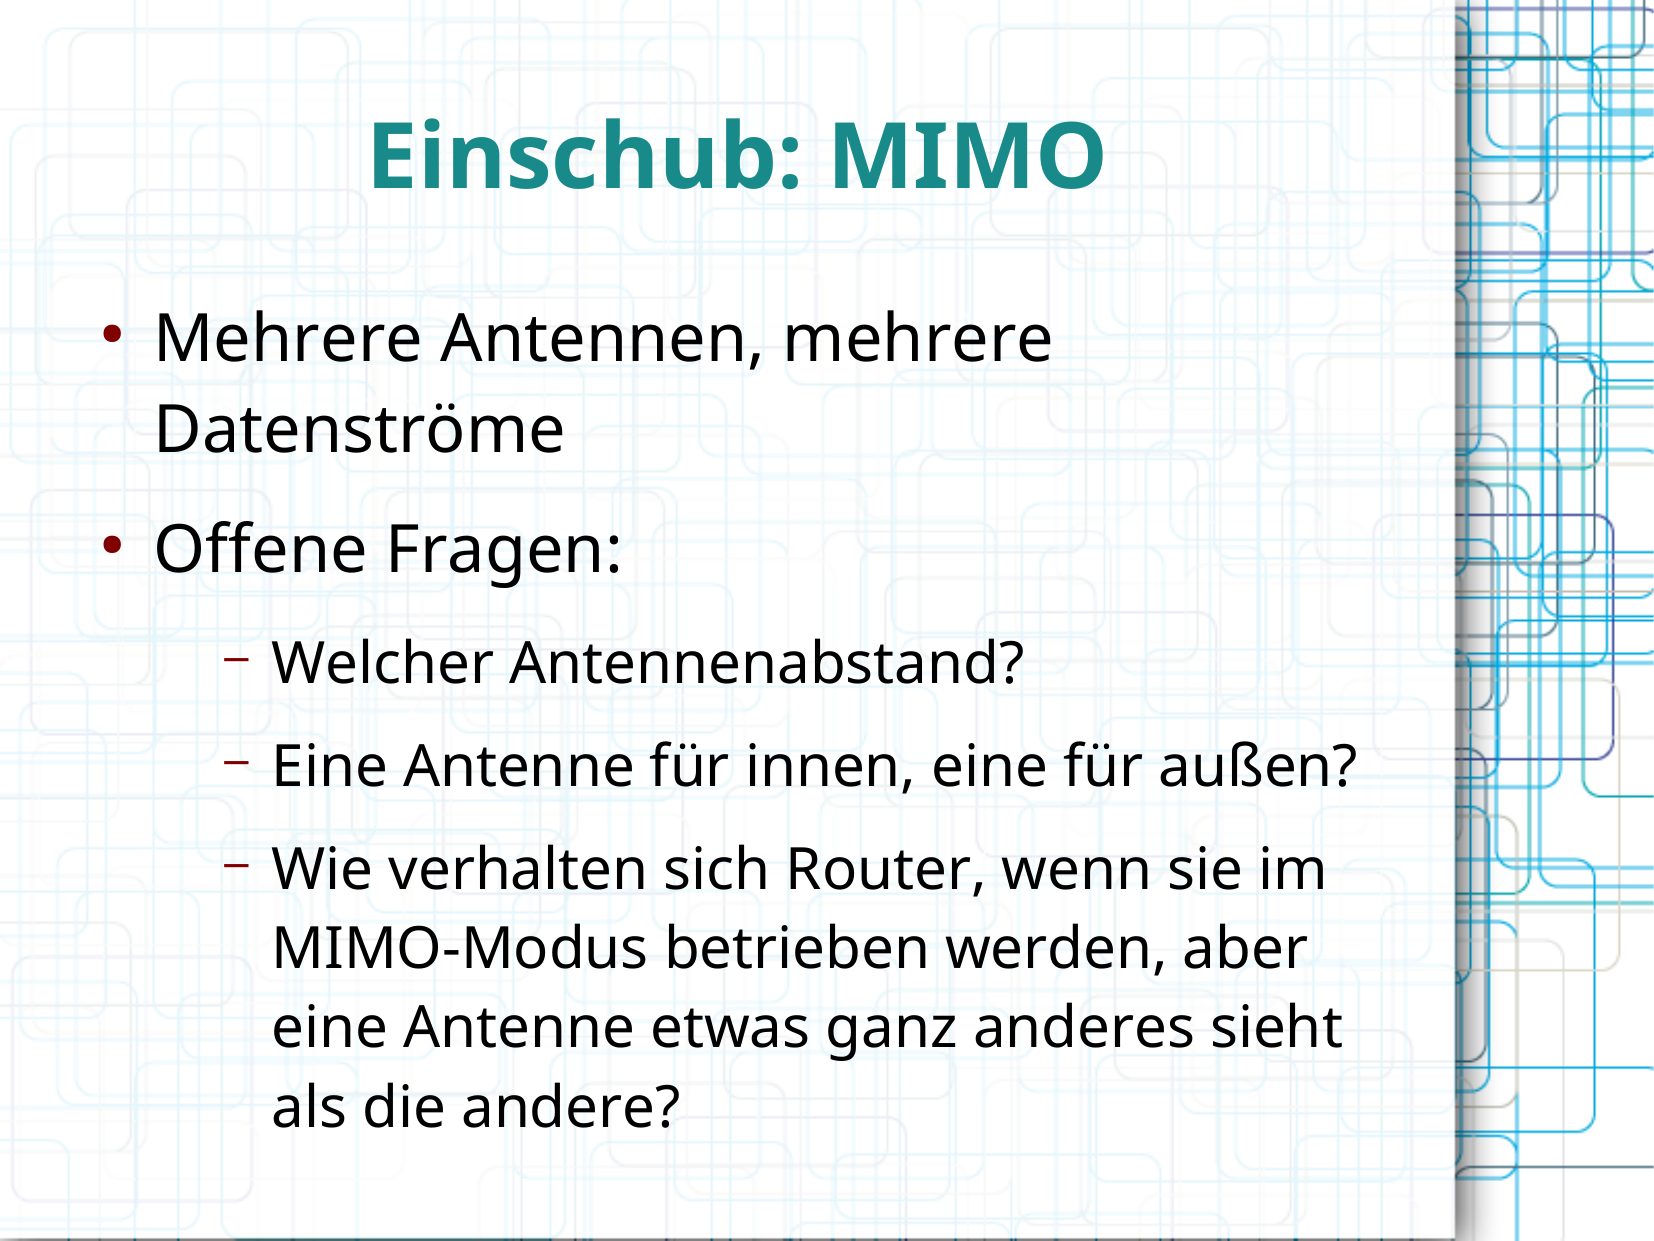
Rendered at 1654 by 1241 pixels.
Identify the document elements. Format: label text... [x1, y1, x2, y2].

picture [0, 0, 1654, 1241]
list Mehrere Antennen, mehrere Datenströme Offene Fragen: Welcher Antennenabstand? Eine Antenne für innen, eine für außen? Wie verhalten sich Router, wenn sie im MIMO-Modus betrieben werden, aber eine Antenne etwas ganz anderes sieht als die andere? [82, 290, 1418, 1013]
title Einschub: MIMO [59, 49, 1418, 257]
